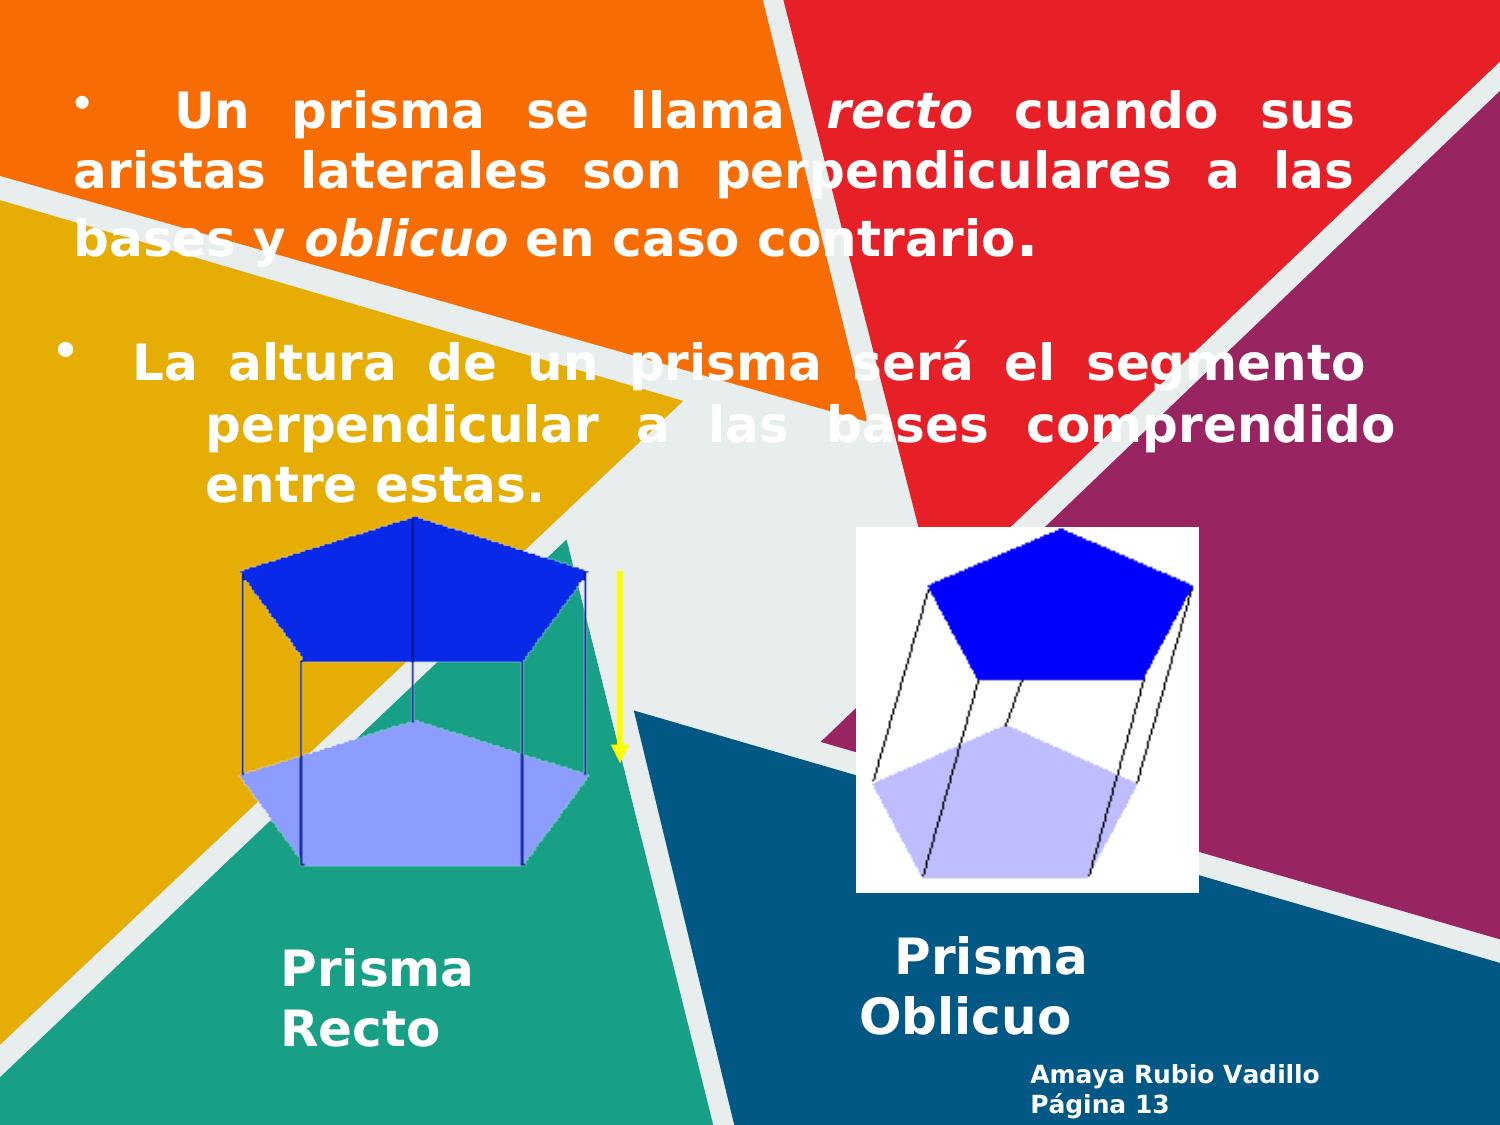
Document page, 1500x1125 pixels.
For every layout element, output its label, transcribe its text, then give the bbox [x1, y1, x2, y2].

text_box Un prisma se llama recto cuando sus aristas laterales son perpendiculares a las bases y oblicuo en caso contrario. [59, 70, 1371, 276]
text_box La altura de un prisma será el segmento perpendicular a las bases comprendido entre estas. [41, 314, 1412, 520]
text_box Prisma Recto [265, 928, 597, 1065]
text_box Prisma Oblicuo [844, 916, 1235, 1053]
text_box Amaya Rubio Vadillo Página 13 [1015, 1051, 1477, 1125]
picture [856, 527, 1199, 892]
picture [230, 515, 597, 882]
